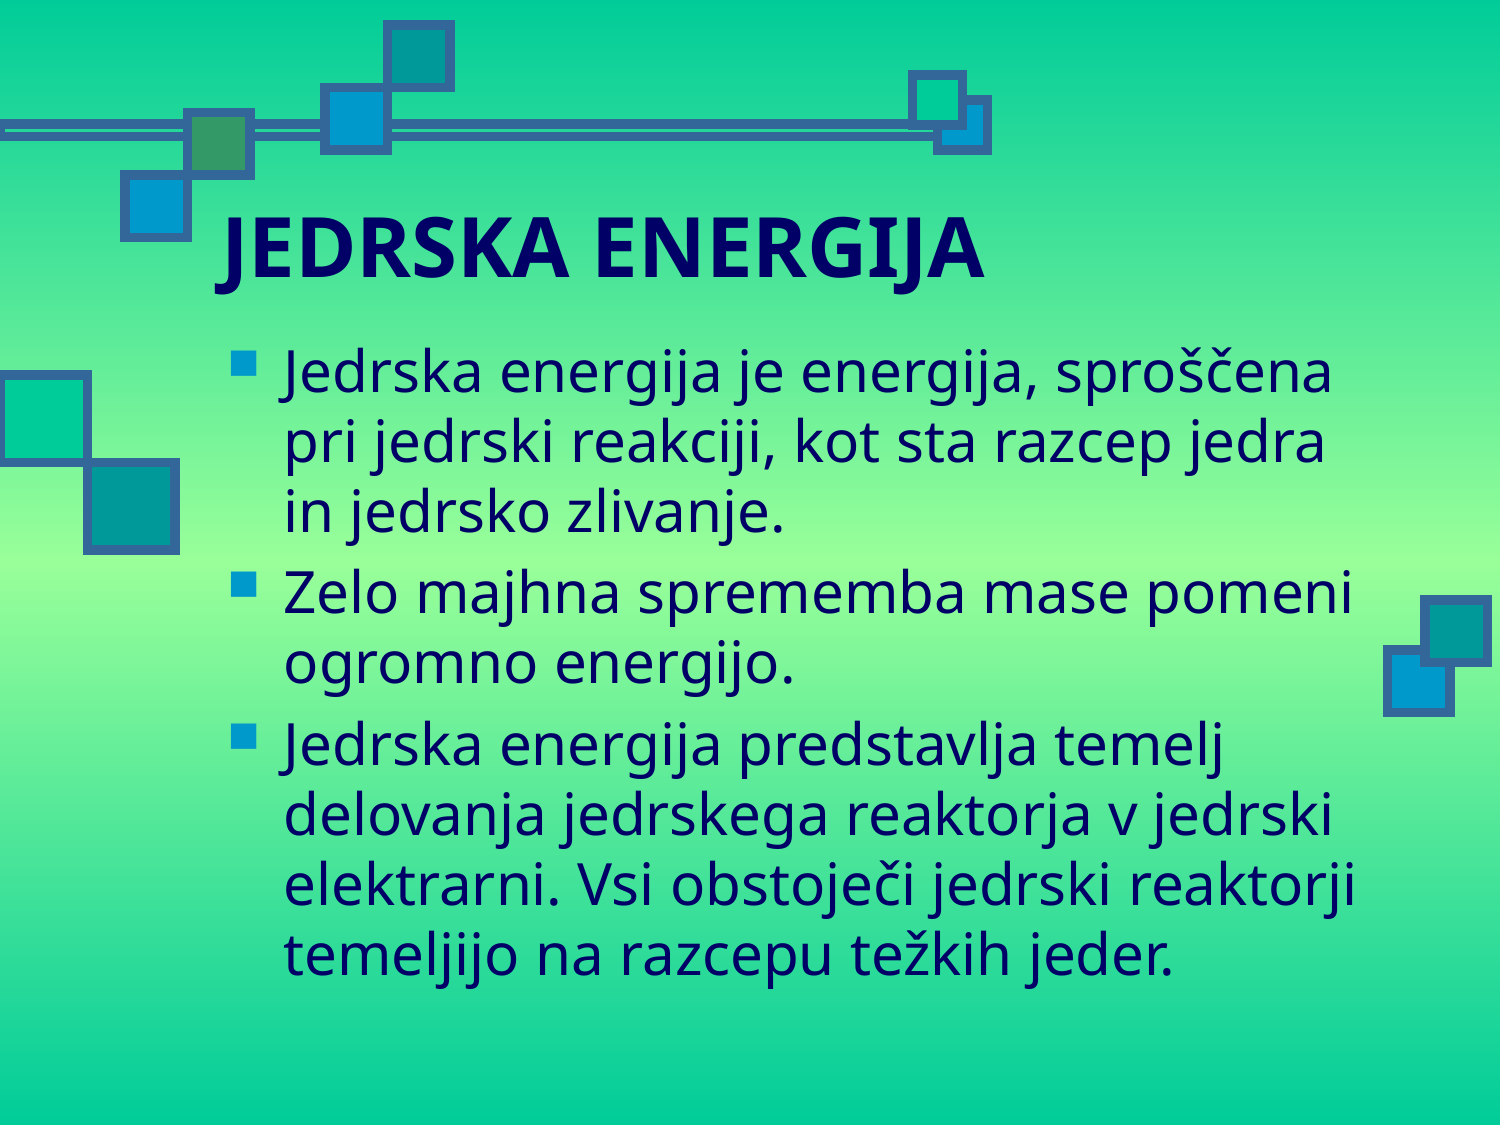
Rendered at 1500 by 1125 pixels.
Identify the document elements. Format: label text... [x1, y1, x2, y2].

list Jedrska energija je energija, sproščena pri jedrski reakciji, kot sta razcep jedra in jedrsko zlivanje. Zelo majhna sprememba mase pomeni ogromno energijo. Jedrska energija predstavlja temelj delovanja jedrskega reaktorja v jedrski elektrarni. Vsi obstoječi jedrski reaktorji temeljijo na razcepu težkih jeder. [212, 326, 1375, 1013]
title JEDRSKA ENERGIJA [206, 125, 1369, 363]
